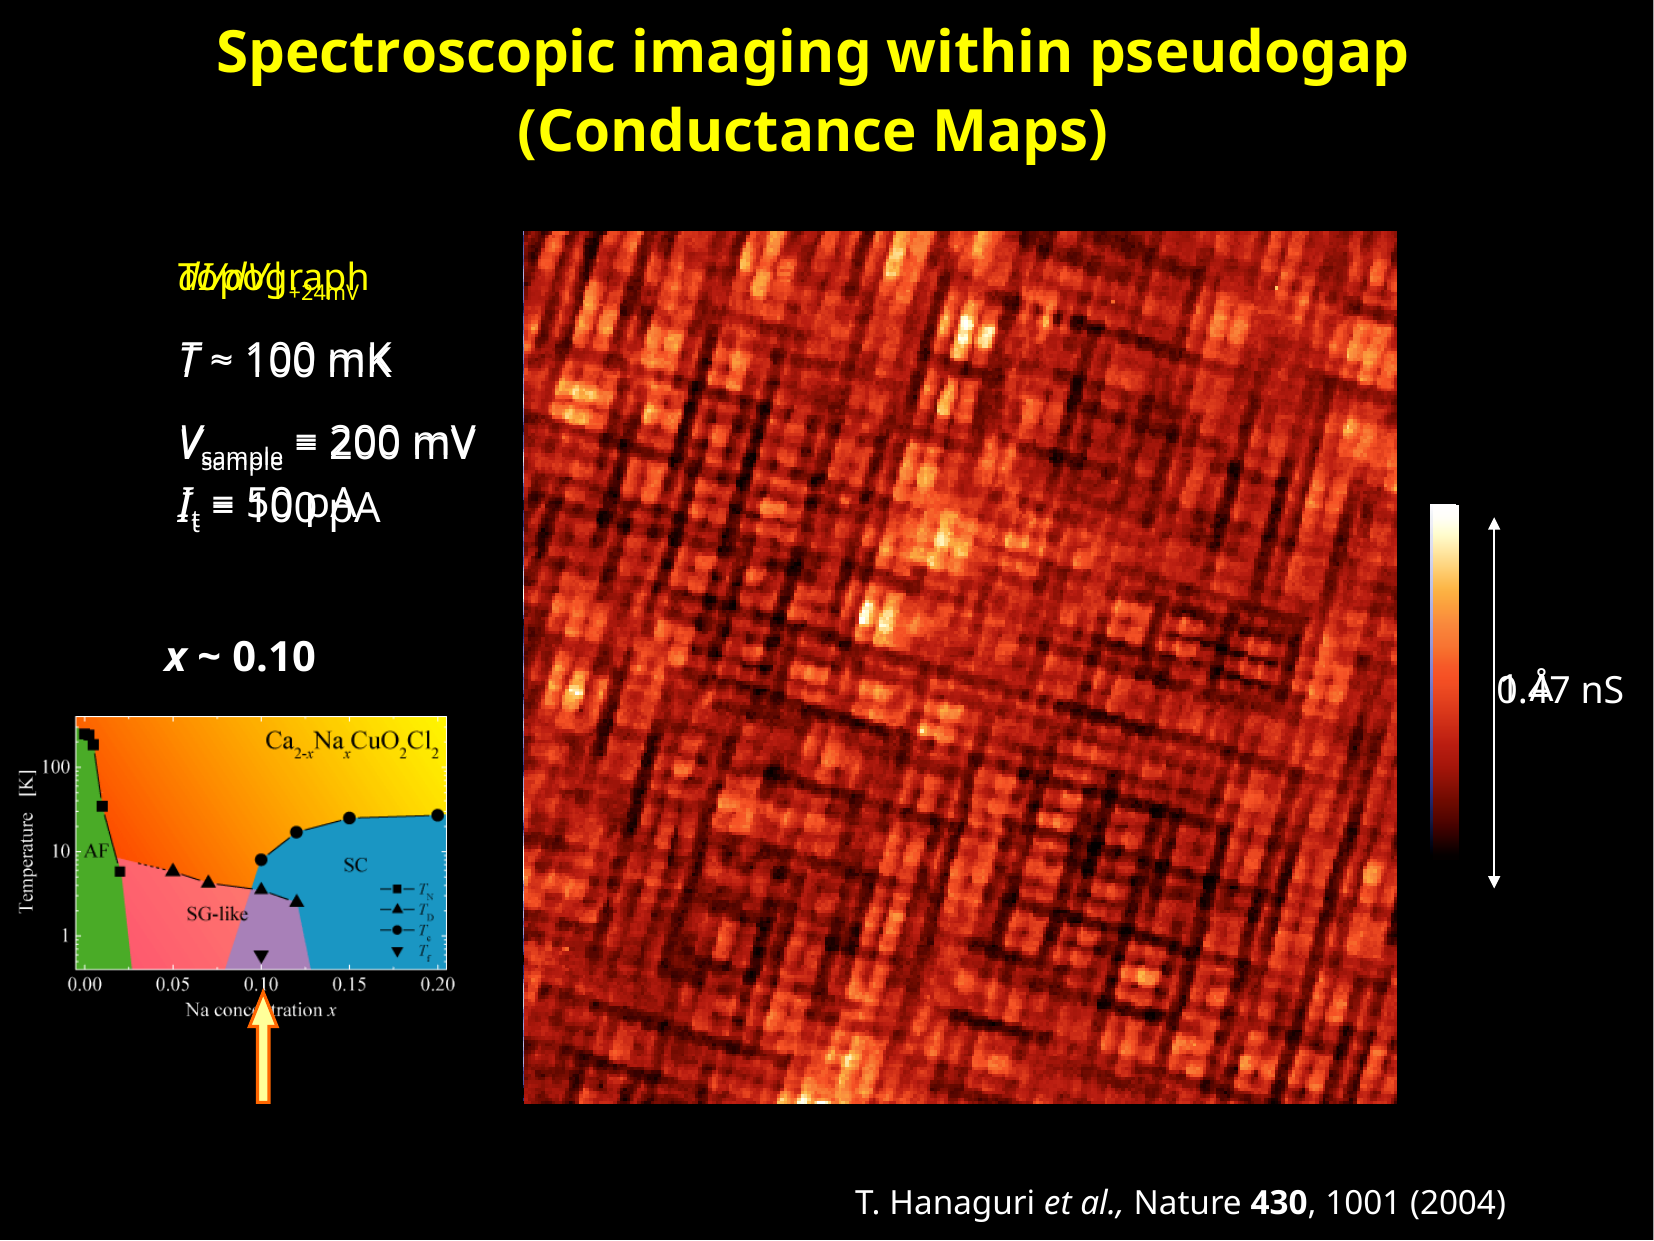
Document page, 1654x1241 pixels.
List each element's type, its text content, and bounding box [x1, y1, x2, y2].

text_box [249, 992, 278, 1103]
title Spectroscopic imaging within pseudogap (Conductance Maps) [13, 0, 1613, 178]
picture [1430, 504, 1459, 860]
text_box x ~ 0.10 [149, 619, 332, 692]
picture [13, 716, 455, 1022]
picture [523, 231, 1397, 1104]
text_box T. Hanaguri et al., Nature 430, 1001 (2004) [840, 1171, 1640, 1232]
text_box 0.47 nS [1481, 655, 1654, 723]
text_box dI/dV|+24mV T ~ 100 mK Vsample = 200 mV It = 100 pA [163, 242, 524, 548]
